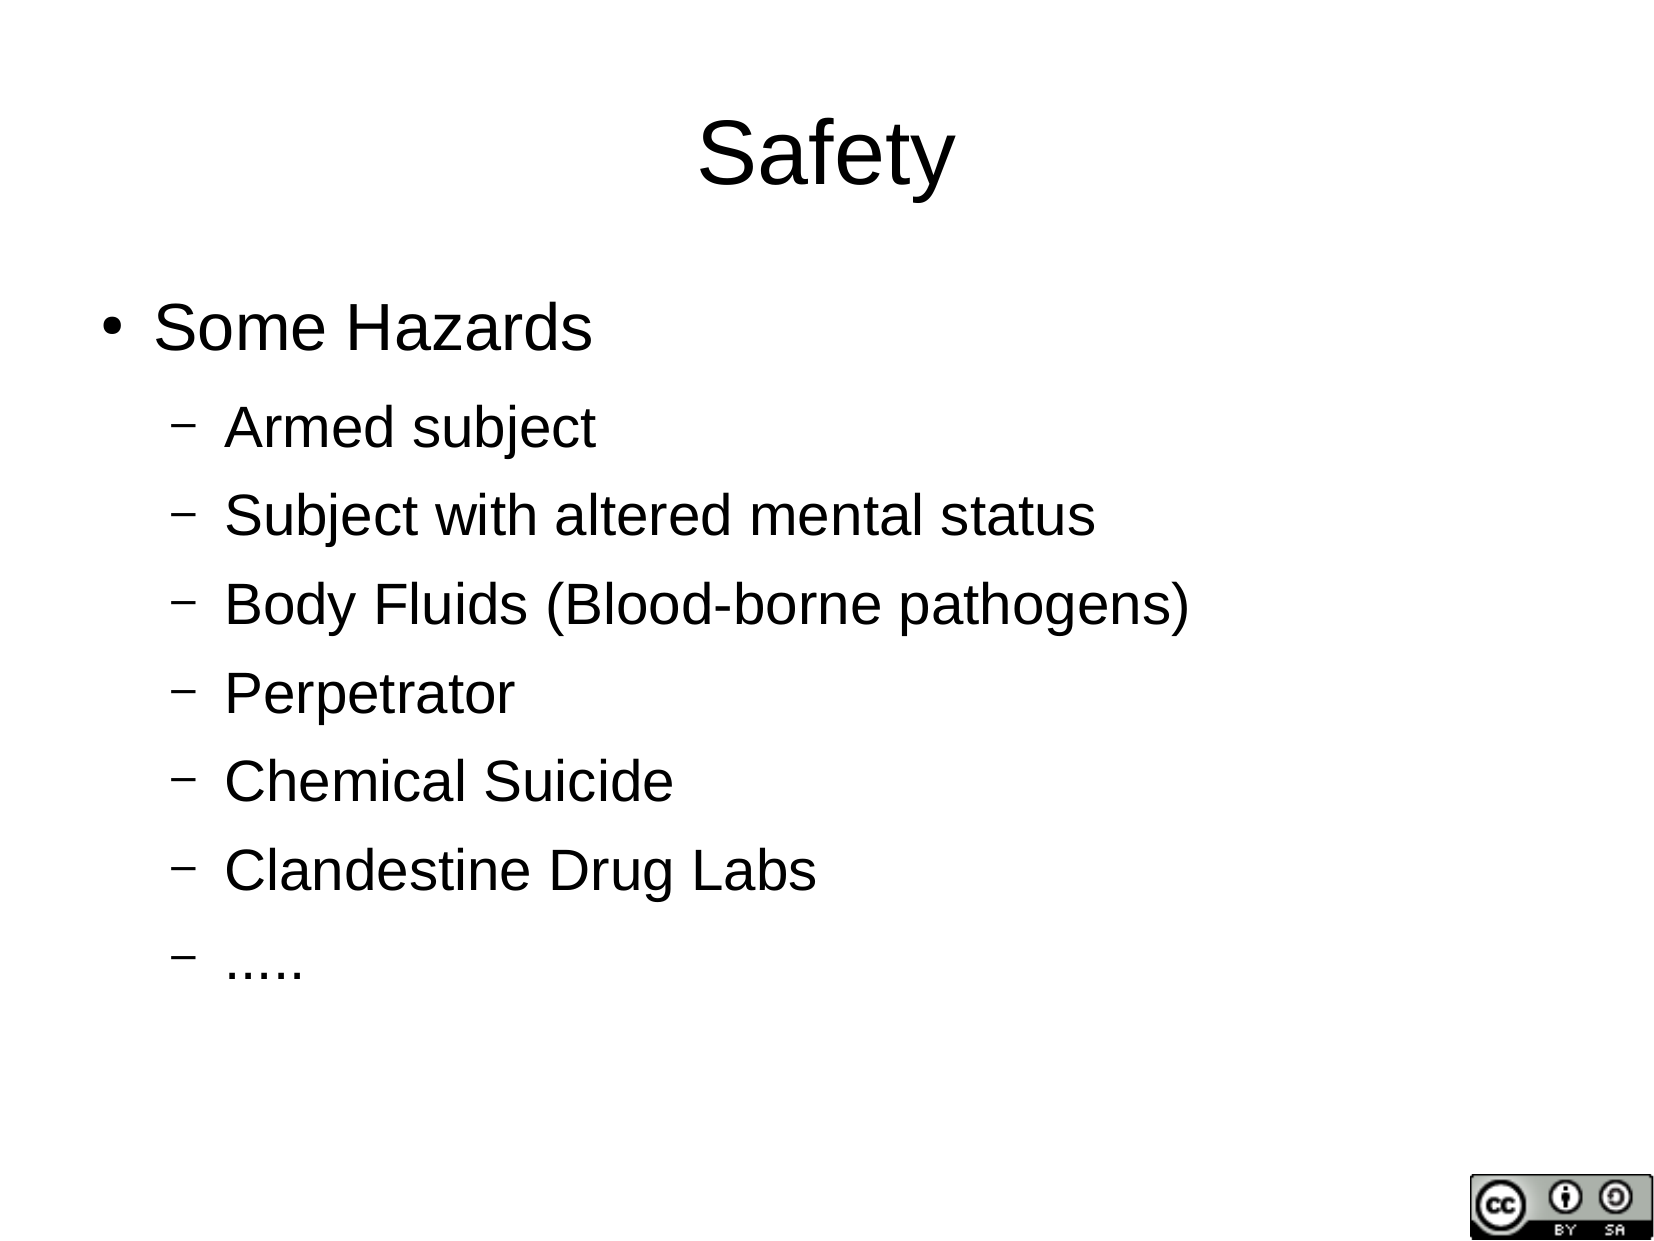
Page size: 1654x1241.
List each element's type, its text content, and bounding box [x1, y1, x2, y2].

picture [1470, 1174, 1654, 1240]
title Safety [82, 49, 1571, 257]
list Some Hazards Armed subject Subject with altered mental status Body Fluids (Blood-borne pathogens) Perpetrator Chemical Suicide Clandestine Drug Labs ..... [82, 290, 1571, 1010]
